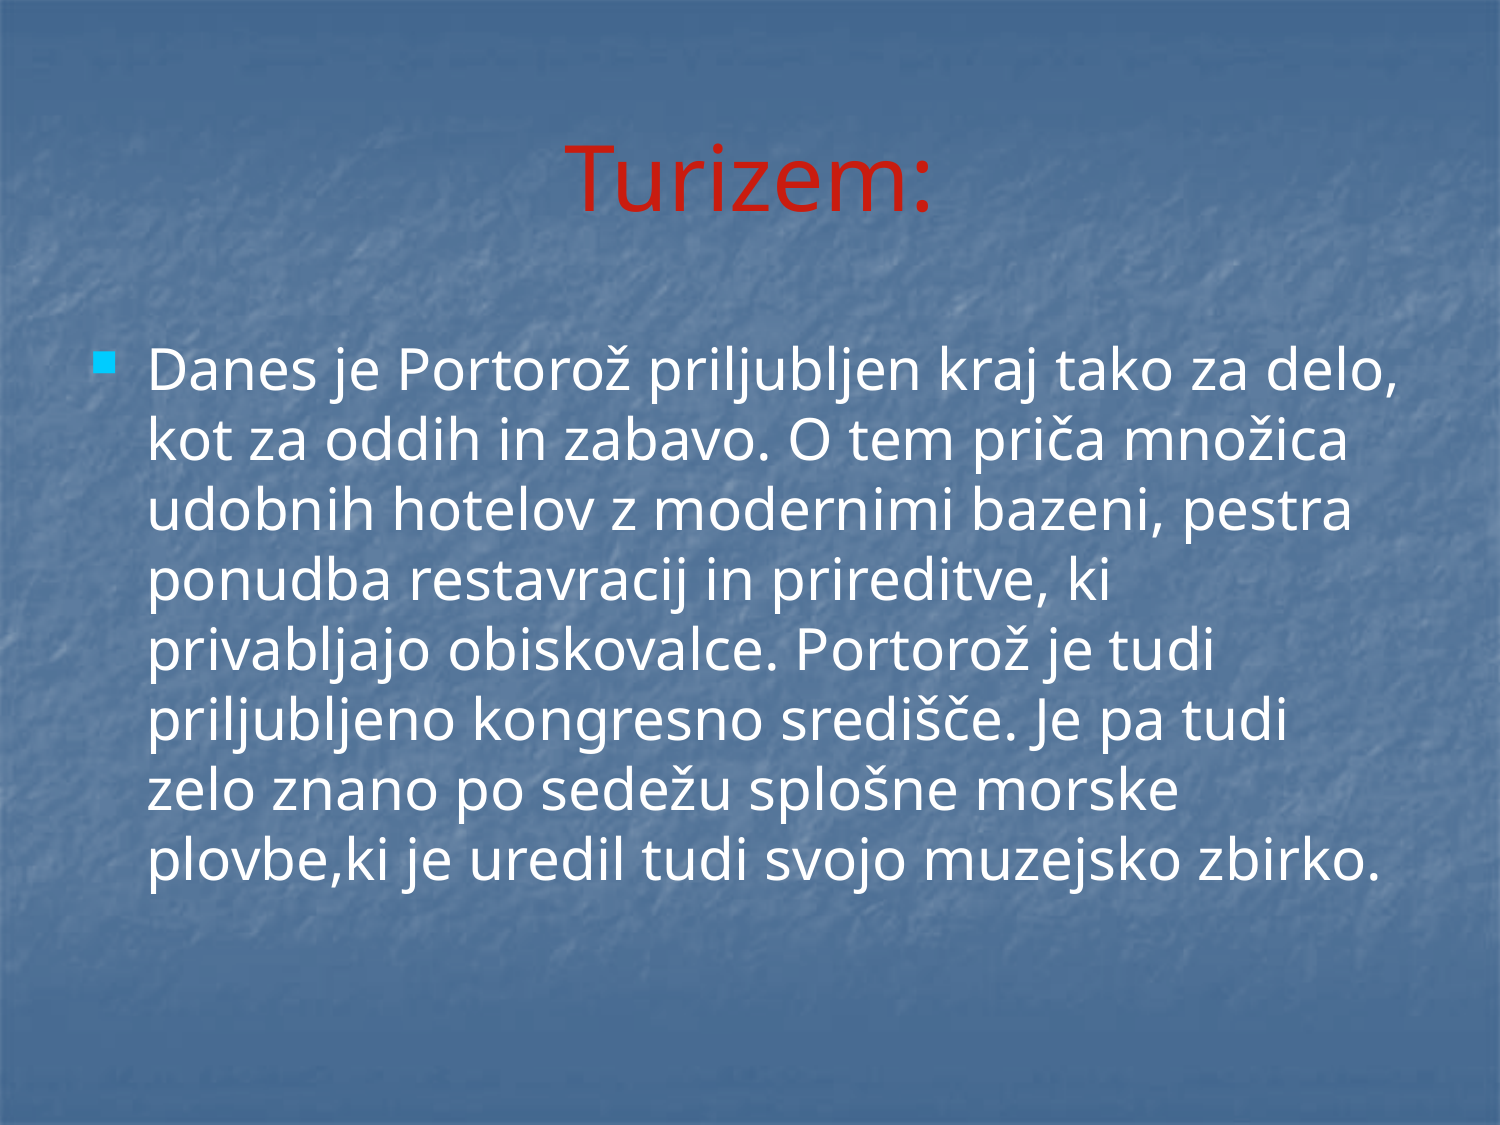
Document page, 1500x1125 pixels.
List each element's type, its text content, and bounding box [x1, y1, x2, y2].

title Turizem: [75, 62, 1425, 288]
picture [0, 0, 1500, 1125]
list Danes je Portorož priljubljen kraj tako za delo, kot za oddih in zabavo. O tem priča množica udobnih hotelov z modernimi bazeni, pestra ponudba restavracij in prireditve, ki privabljajo obiskovalce. Portorož je tudi priljubljeno kongresno središče. Je pa tudi zelo znano po sedežu splošne morske plovbe,ki je uredil tudi svojo muzejsko zbirko. [75, 324, 1425, 1000]
